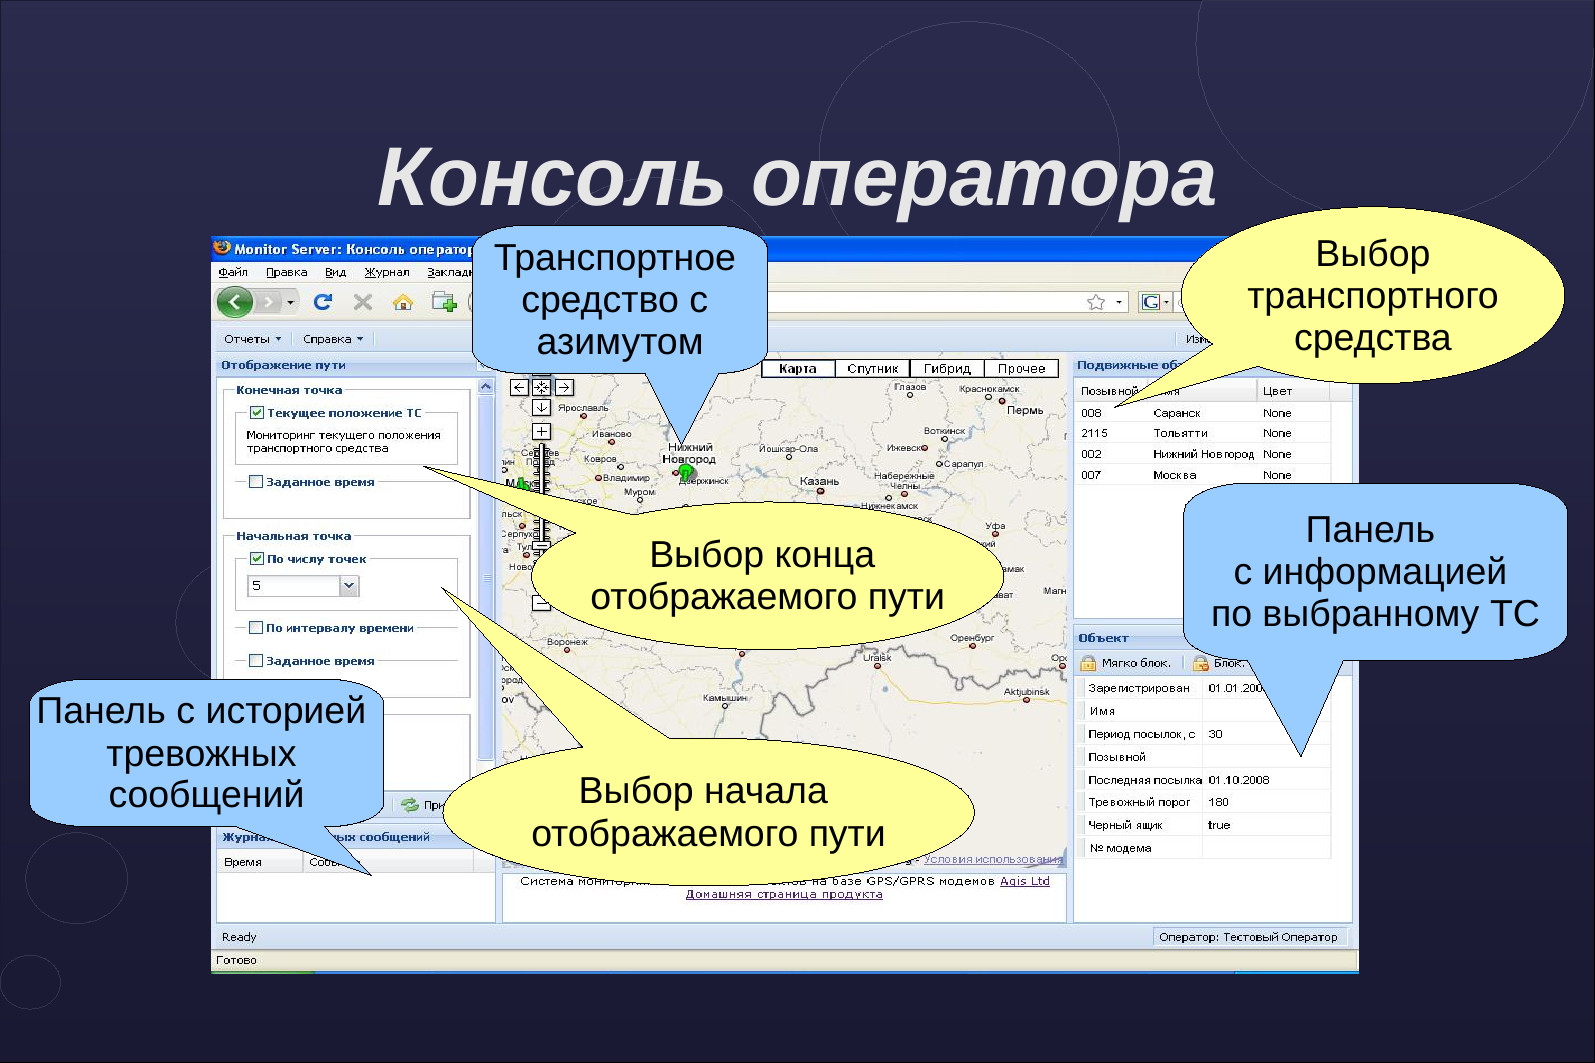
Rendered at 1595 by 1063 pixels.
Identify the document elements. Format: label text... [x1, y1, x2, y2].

text_box Панель с историей тревожных сообщений [29, 679, 384, 876]
title Консоль оператора [117, 95, 1479, 259]
text_box Транспортное средство с азимутом [472, 225, 768, 445]
text_box Панель с информацией по выбранному ТС [1183, 483, 1568, 757]
text_box Выбор конца отображаемого пути [423, 466, 1004, 650]
text_box Выбор начала отображаемого пути [441, 587, 975, 886]
picture [211, 236, 1359, 974]
text_box Выбор транспортного средства [1114, 206, 1565, 408]
